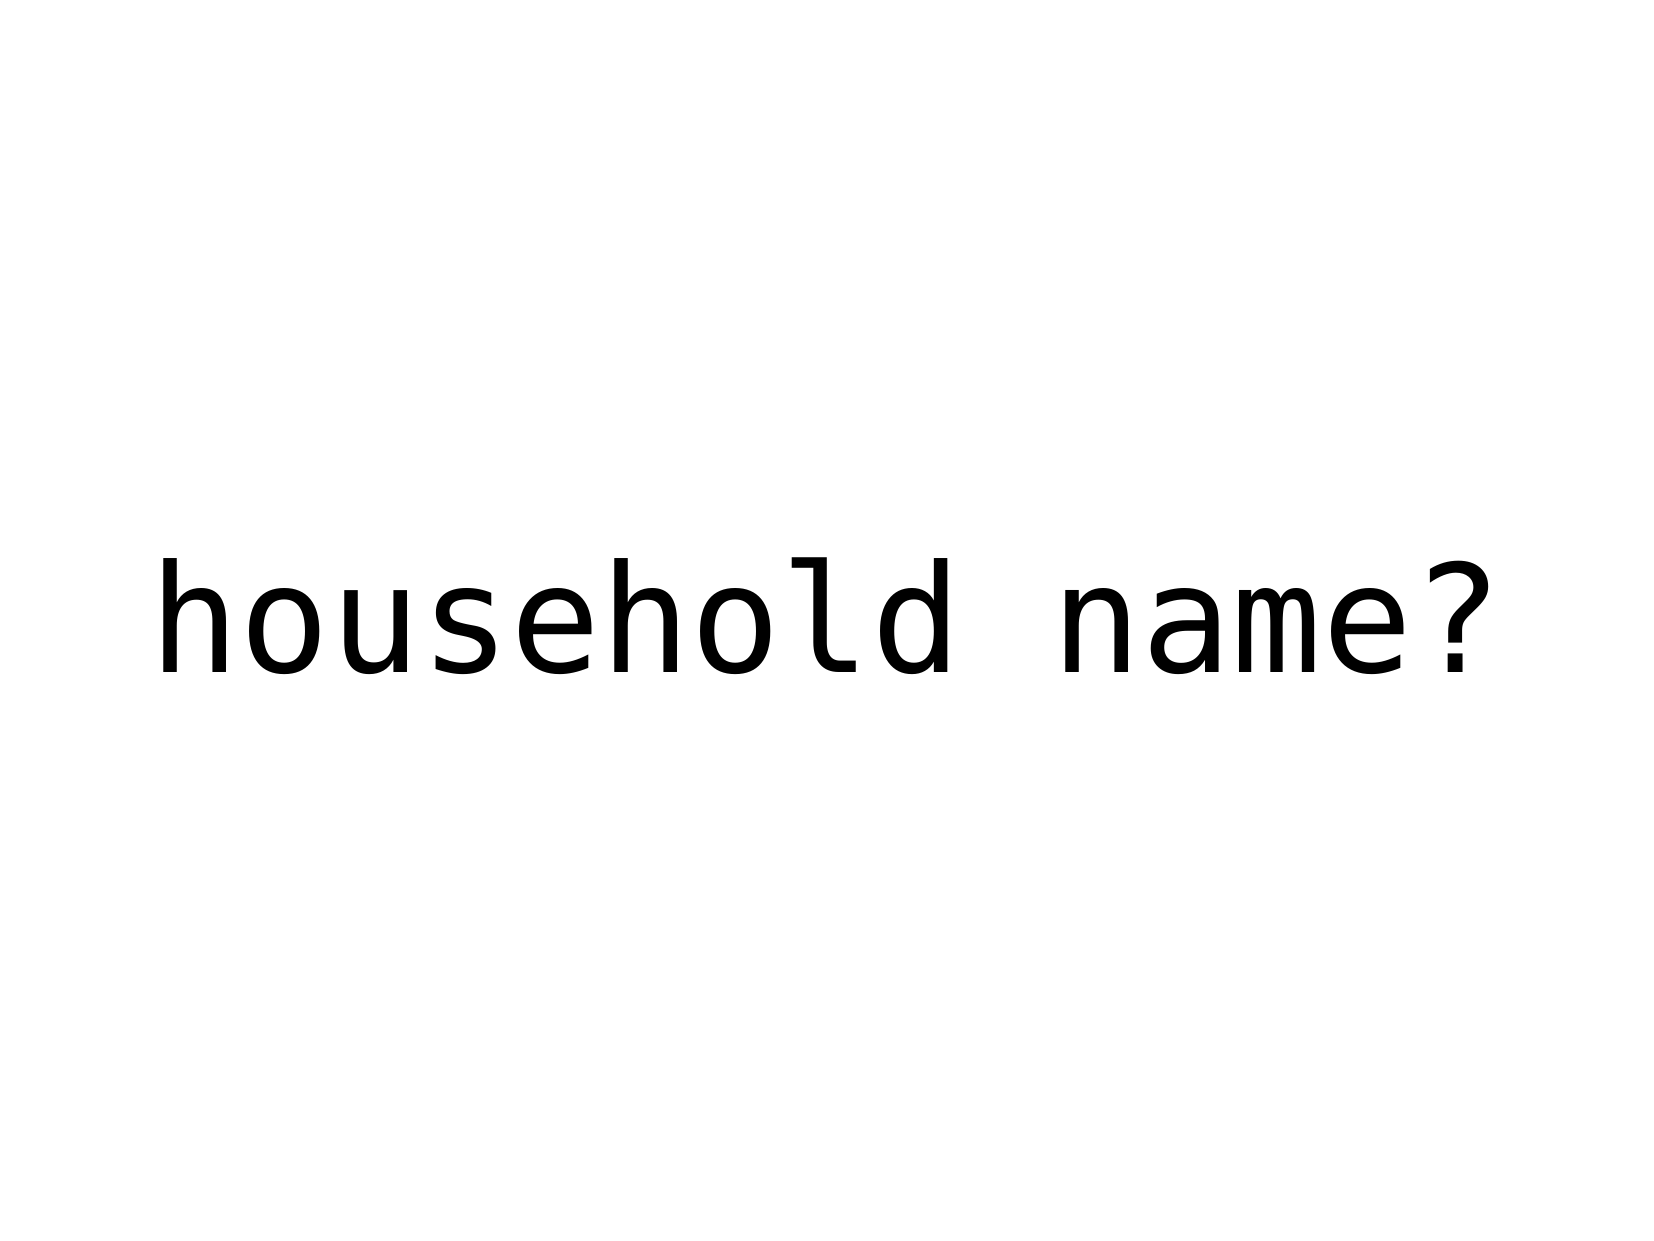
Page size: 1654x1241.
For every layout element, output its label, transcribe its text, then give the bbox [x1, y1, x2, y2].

title household name? [82, 523, 1571, 717]
